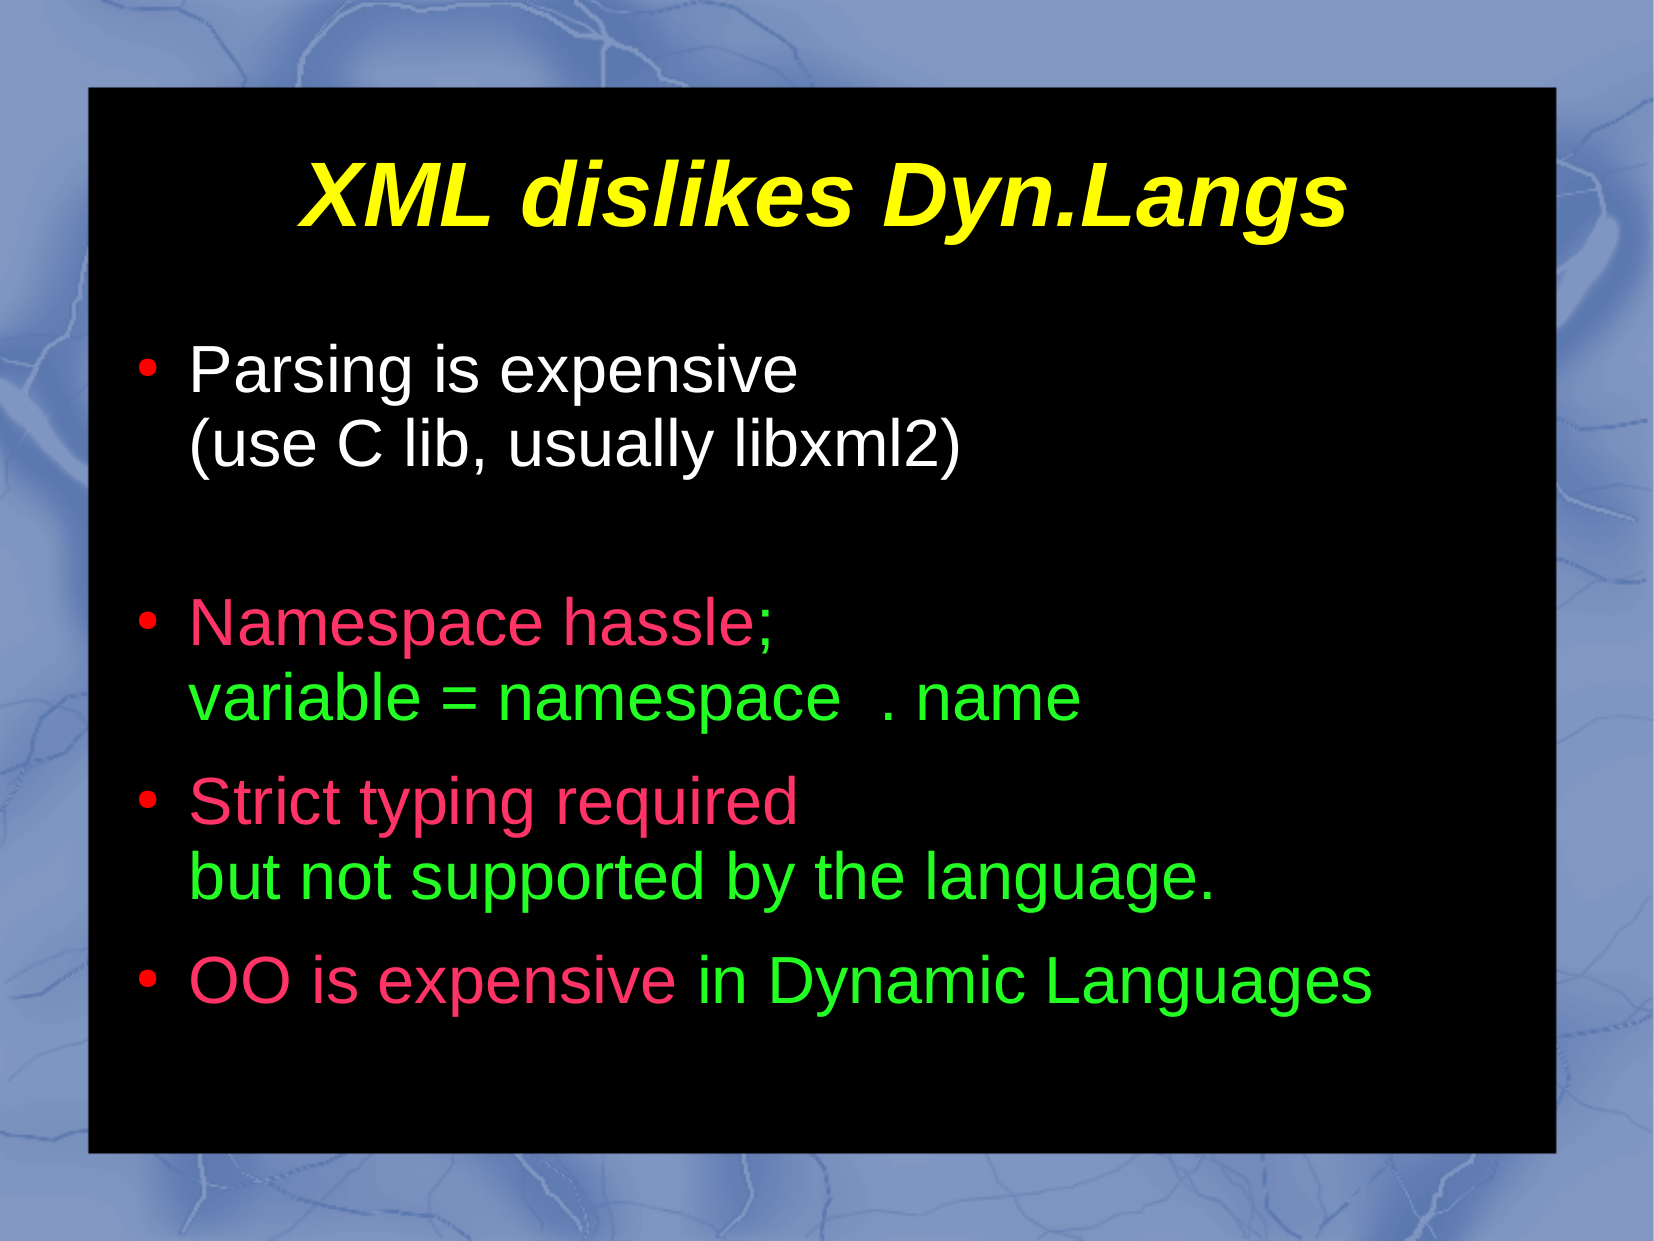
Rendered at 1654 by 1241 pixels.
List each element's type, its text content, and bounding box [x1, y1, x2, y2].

title XML dislikes Dyn.Langs [118, 98, 1536, 291]
list Parsing is expensive (use C lib, usually libxml2) Namespace hassle; variable = namespace . name Strict typing required but not supported by the language. OO is expensive in Dynamic Languages [118, 331, 1536, 1136]
picture [0, 0, 1654, 1241]
